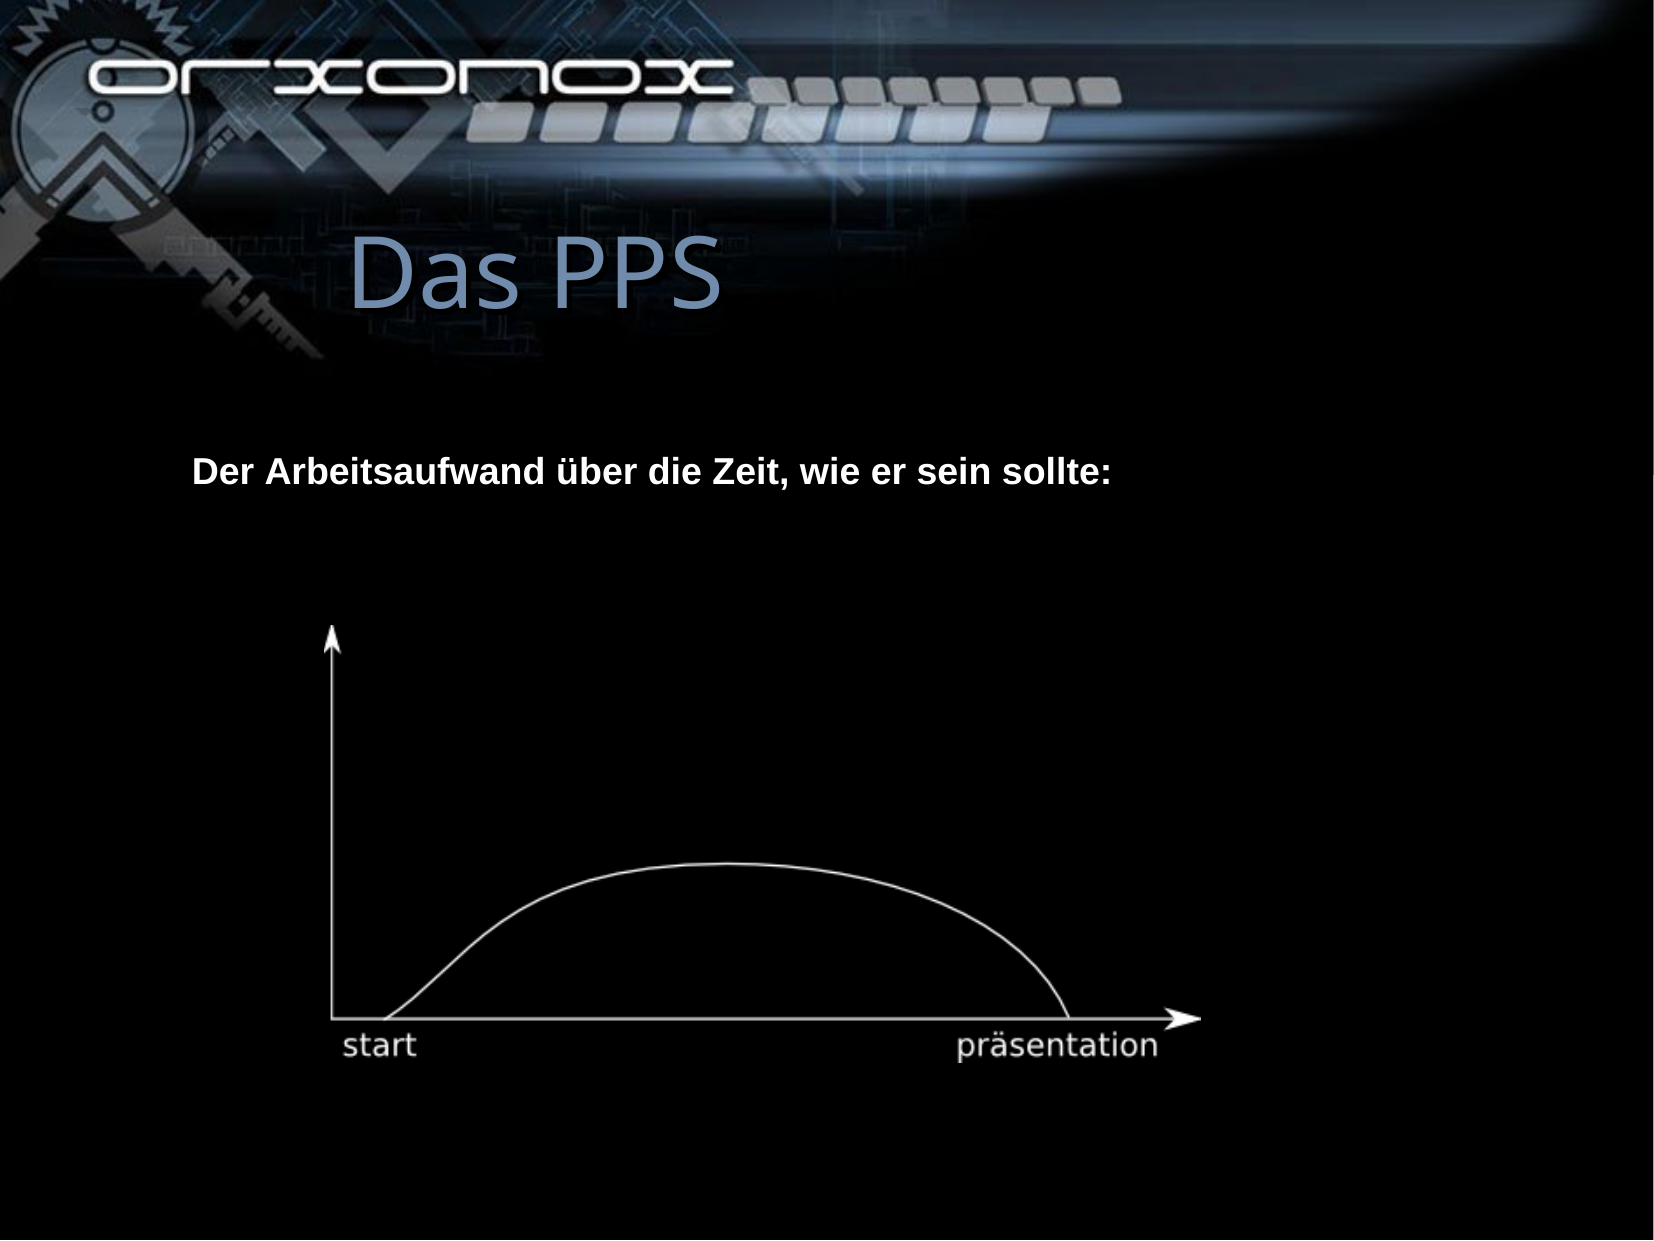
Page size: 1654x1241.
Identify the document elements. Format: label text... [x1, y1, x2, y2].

text_box Das PPS [330, 194, 1306, 326]
picture [0, 0, 1654, 475]
text_box Der Arbeitsaufwand über die Zeit, wie er sein sollte: [177, 442, 1329, 500]
picture [324, 625, 1201, 1063]
